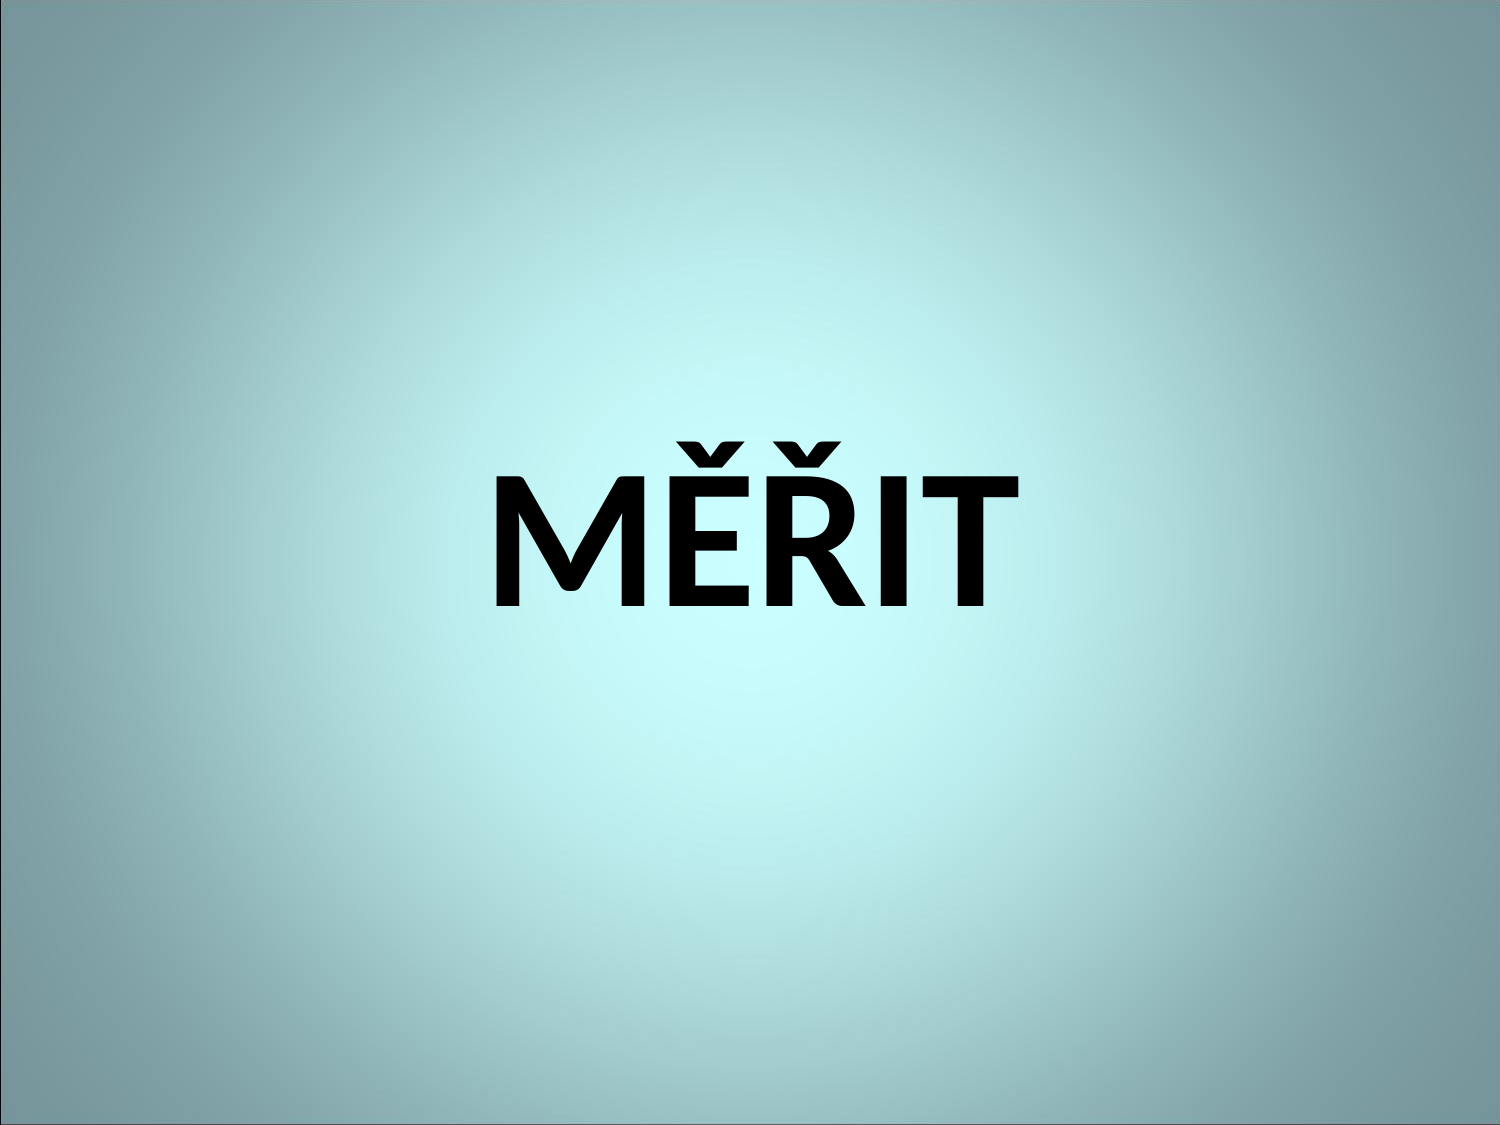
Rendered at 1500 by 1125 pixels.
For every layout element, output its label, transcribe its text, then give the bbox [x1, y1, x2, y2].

title MĚŘIT [76, 398, 1427, 654]
picture [0, 0, 1500, 1125]
